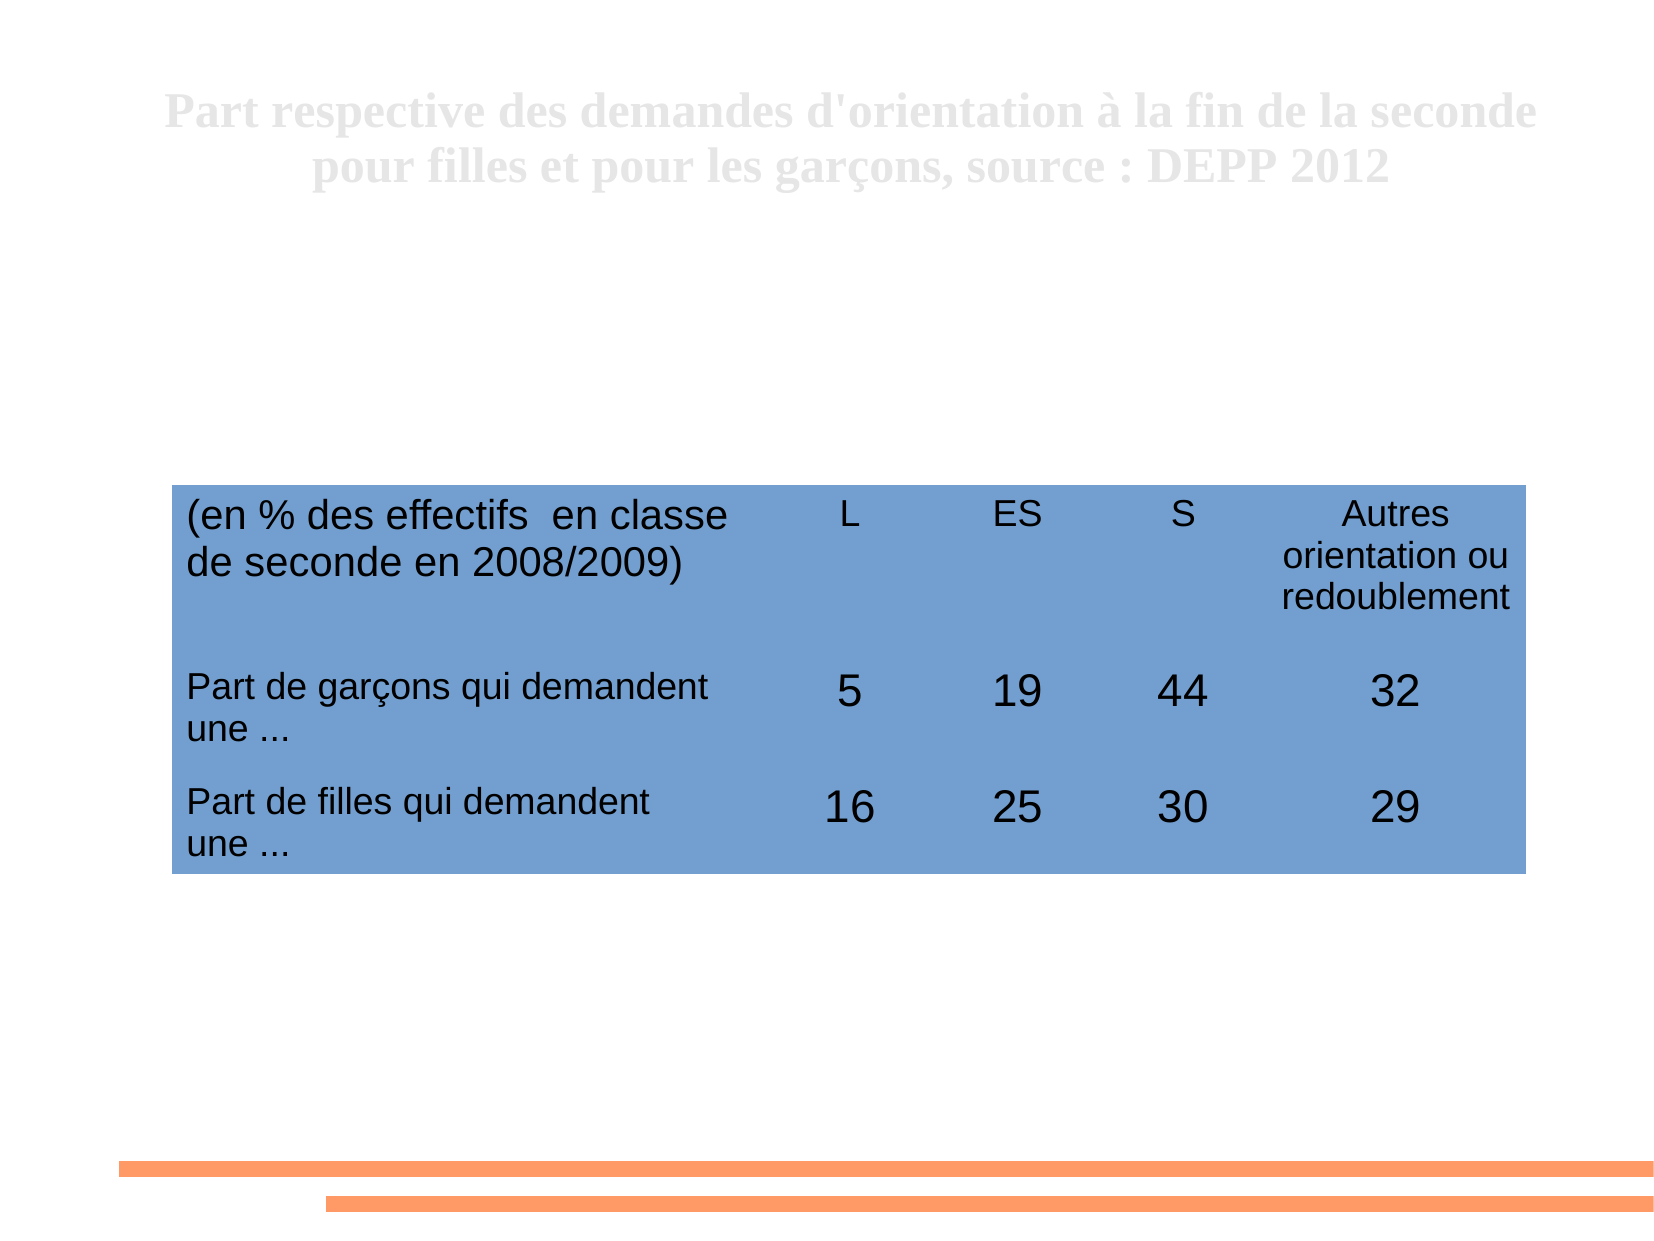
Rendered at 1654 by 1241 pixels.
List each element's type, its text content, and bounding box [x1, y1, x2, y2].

table_header (en % des effectifs en classe de seconde en 2008/2009) [172, 485, 766, 658]
table_cell 19 [934, 658, 1101, 773]
table_cell 25 [934, 773, 1101, 874]
table_header S [1101, 485, 1266, 658]
table_cell 32 [1266, 658, 1526, 773]
table_cell 5 [766, 658, 934, 773]
table_cell Part de garçons qui demandent une ... [172, 658, 766, 773]
table_cell Part de filles qui demandent une ... [172, 773, 766, 874]
table_header L [766, 485, 934, 658]
table_cell 30 [1101, 773, 1266, 874]
table_header Autres orientation ou redoublement [1266, 485, 1526, 658]
list Part respective des demandes d'orientation à la fin de la seconde pour filles et pour les garçons, source : DEPP 2012 [131, 82, 1571, 893]
table_cell 16 [766, 773, 934, 874]
table_cell 44 [1101, 658, 1266, 773]
table_cell 29 [1266, 773, 1526, 874]
table_header ES [934, 485, 1101, 658]
